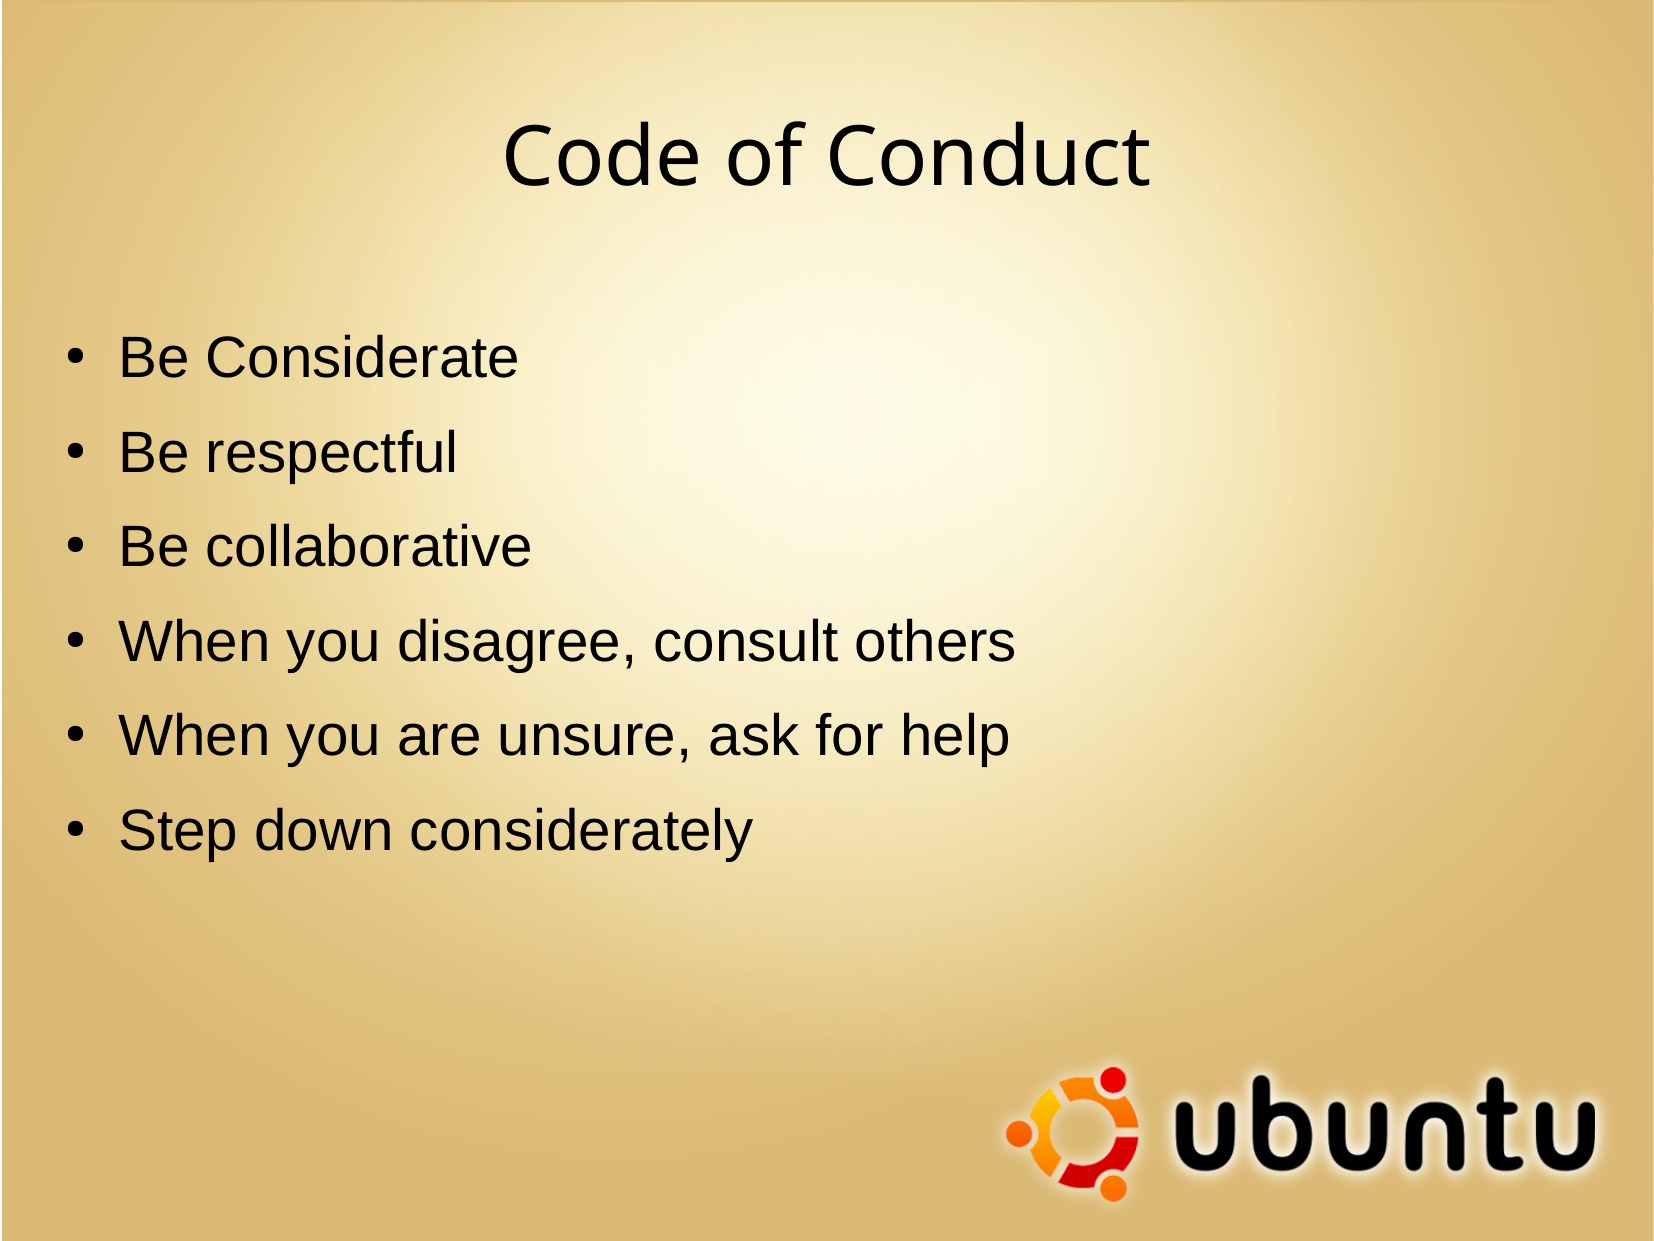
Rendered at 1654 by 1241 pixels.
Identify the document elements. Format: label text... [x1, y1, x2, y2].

title Code of Conduct [82, 49, 1572, 257]
picture [2, 0, 1654, 1241]
list Be Considerate Be respectful Be collaborative When you disagree, consult others When you are unsure, ask for help Step down considerately [29, 325, 1548, 1005]
